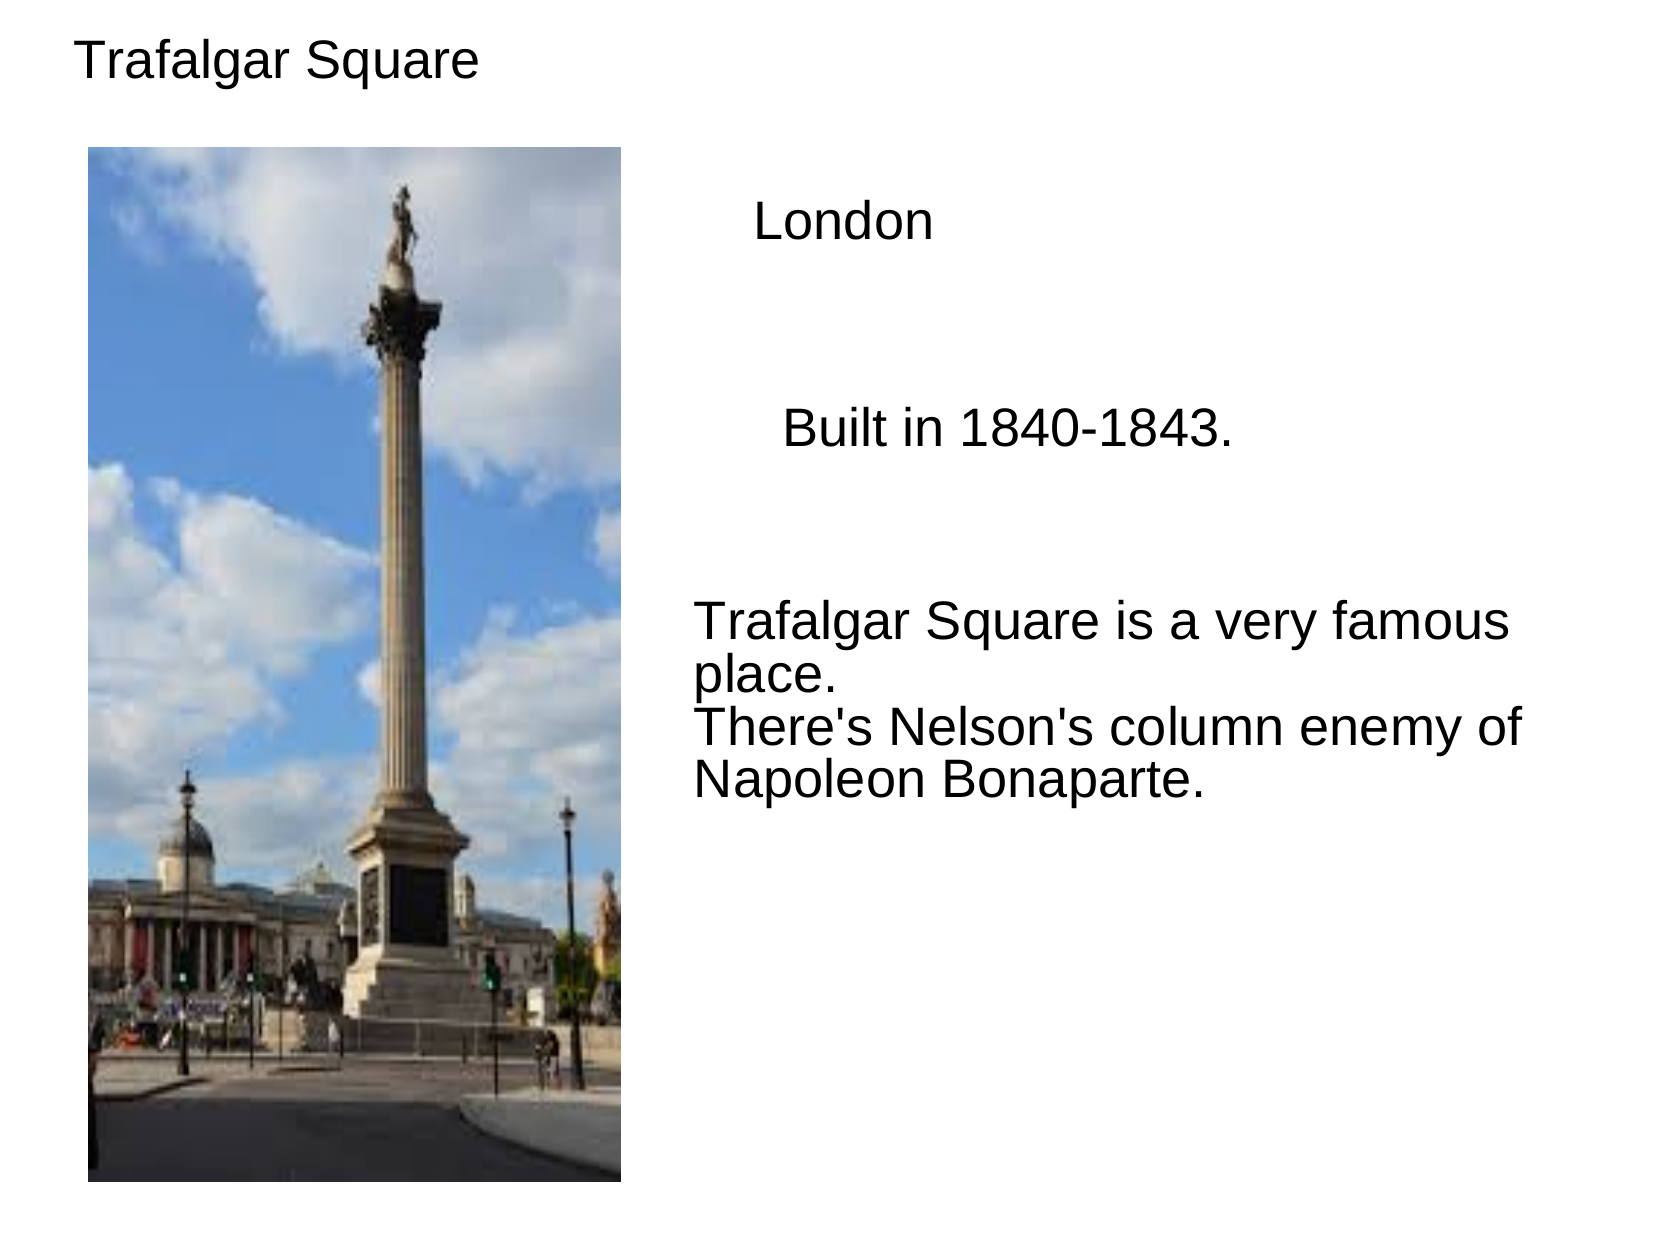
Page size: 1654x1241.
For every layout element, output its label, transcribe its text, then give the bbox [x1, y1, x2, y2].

picture [88, 147, 621, 1182]
text_box Trafalgar Square is a very famous place. There's Nelson's column enemy of Napoleon Bonaparte. [679, 590, 1595, 886]
text_box Built in 1840-1843. [767, 397, 1447, 473]
text_box London [738, 190, 1418, 266]
text_box Trafalgar Square [59, 29, 1300, 105]
